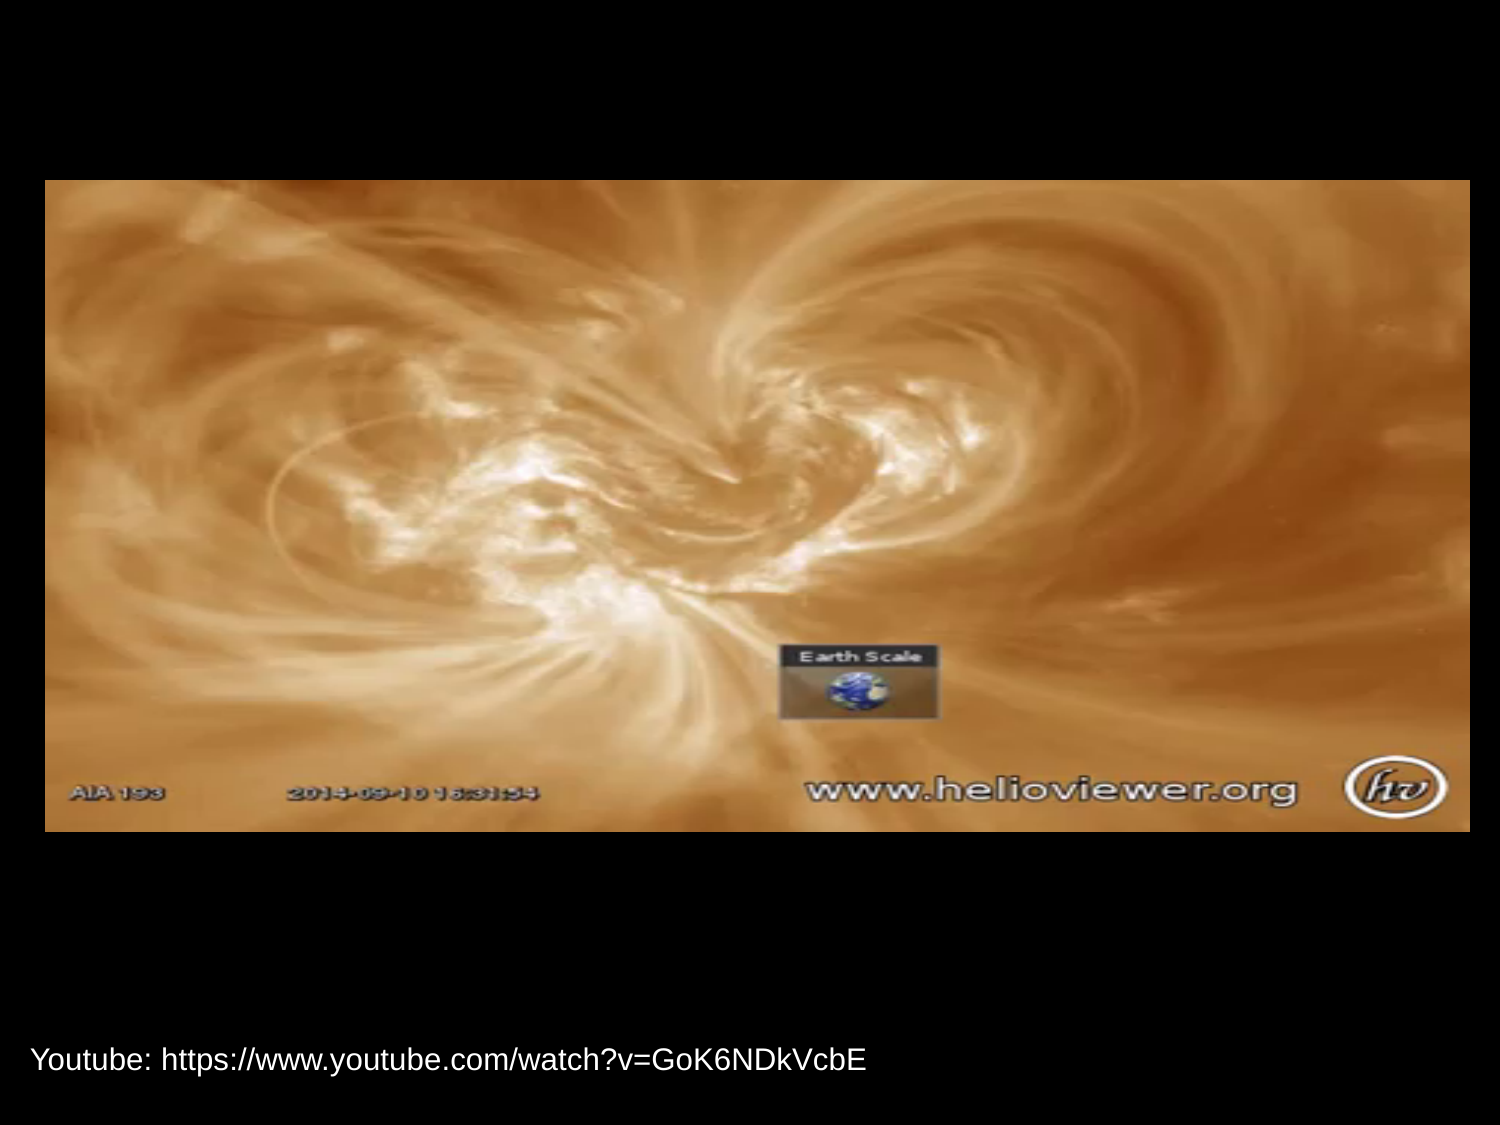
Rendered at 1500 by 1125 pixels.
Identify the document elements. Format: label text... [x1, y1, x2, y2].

text_box Youtube: https://www.youtube.com/watch?v=GoK6NDkVcbE [15, 1035, 1411, 1085]
text_box [0, 0, 1500, 1125]
